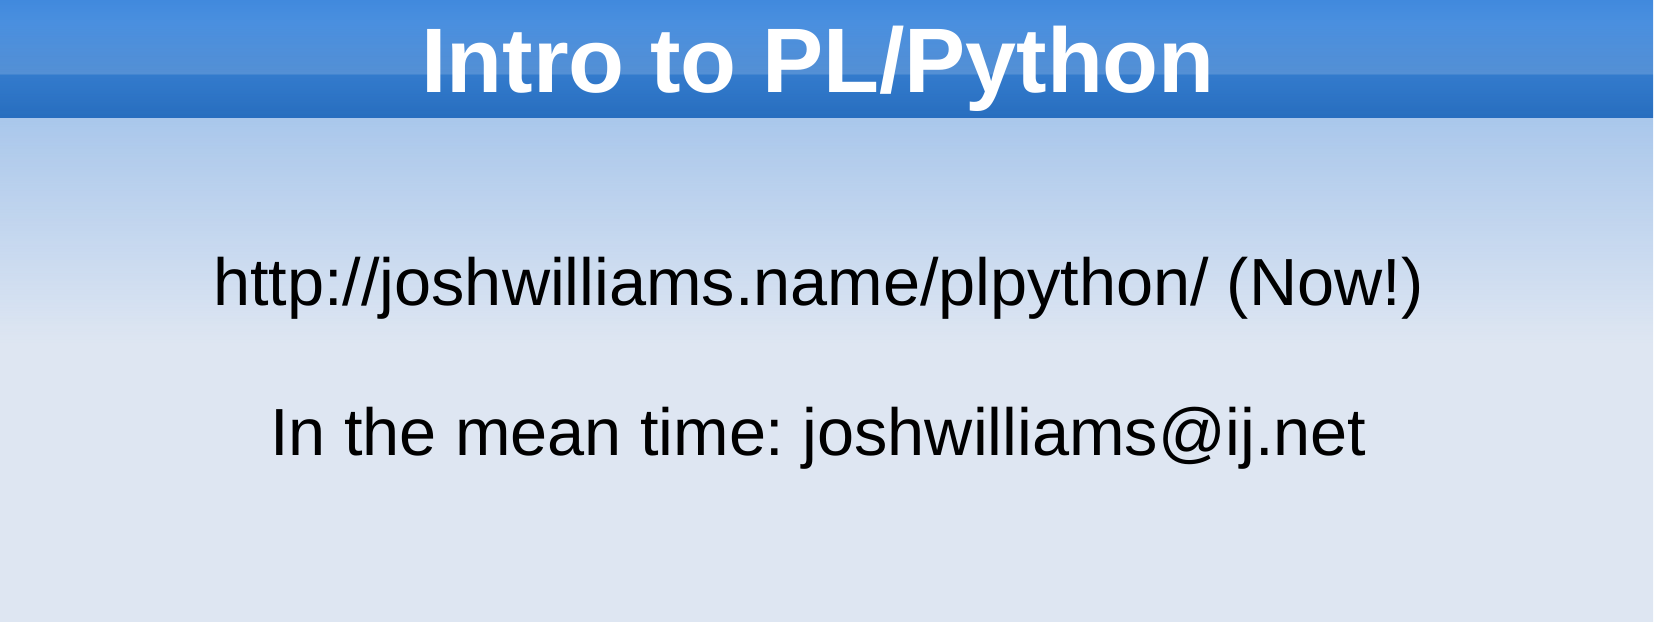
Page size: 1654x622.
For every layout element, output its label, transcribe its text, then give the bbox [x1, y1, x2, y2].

subtitle http://joshwilliams.name/plpython/ (Now!) In the mean time: joshwilliams@ij.net [75, 160, 1563, 556]
picture [0, 0, 1654, 622]
title Intro to PL/Python [75, 1, 1563, 120]
